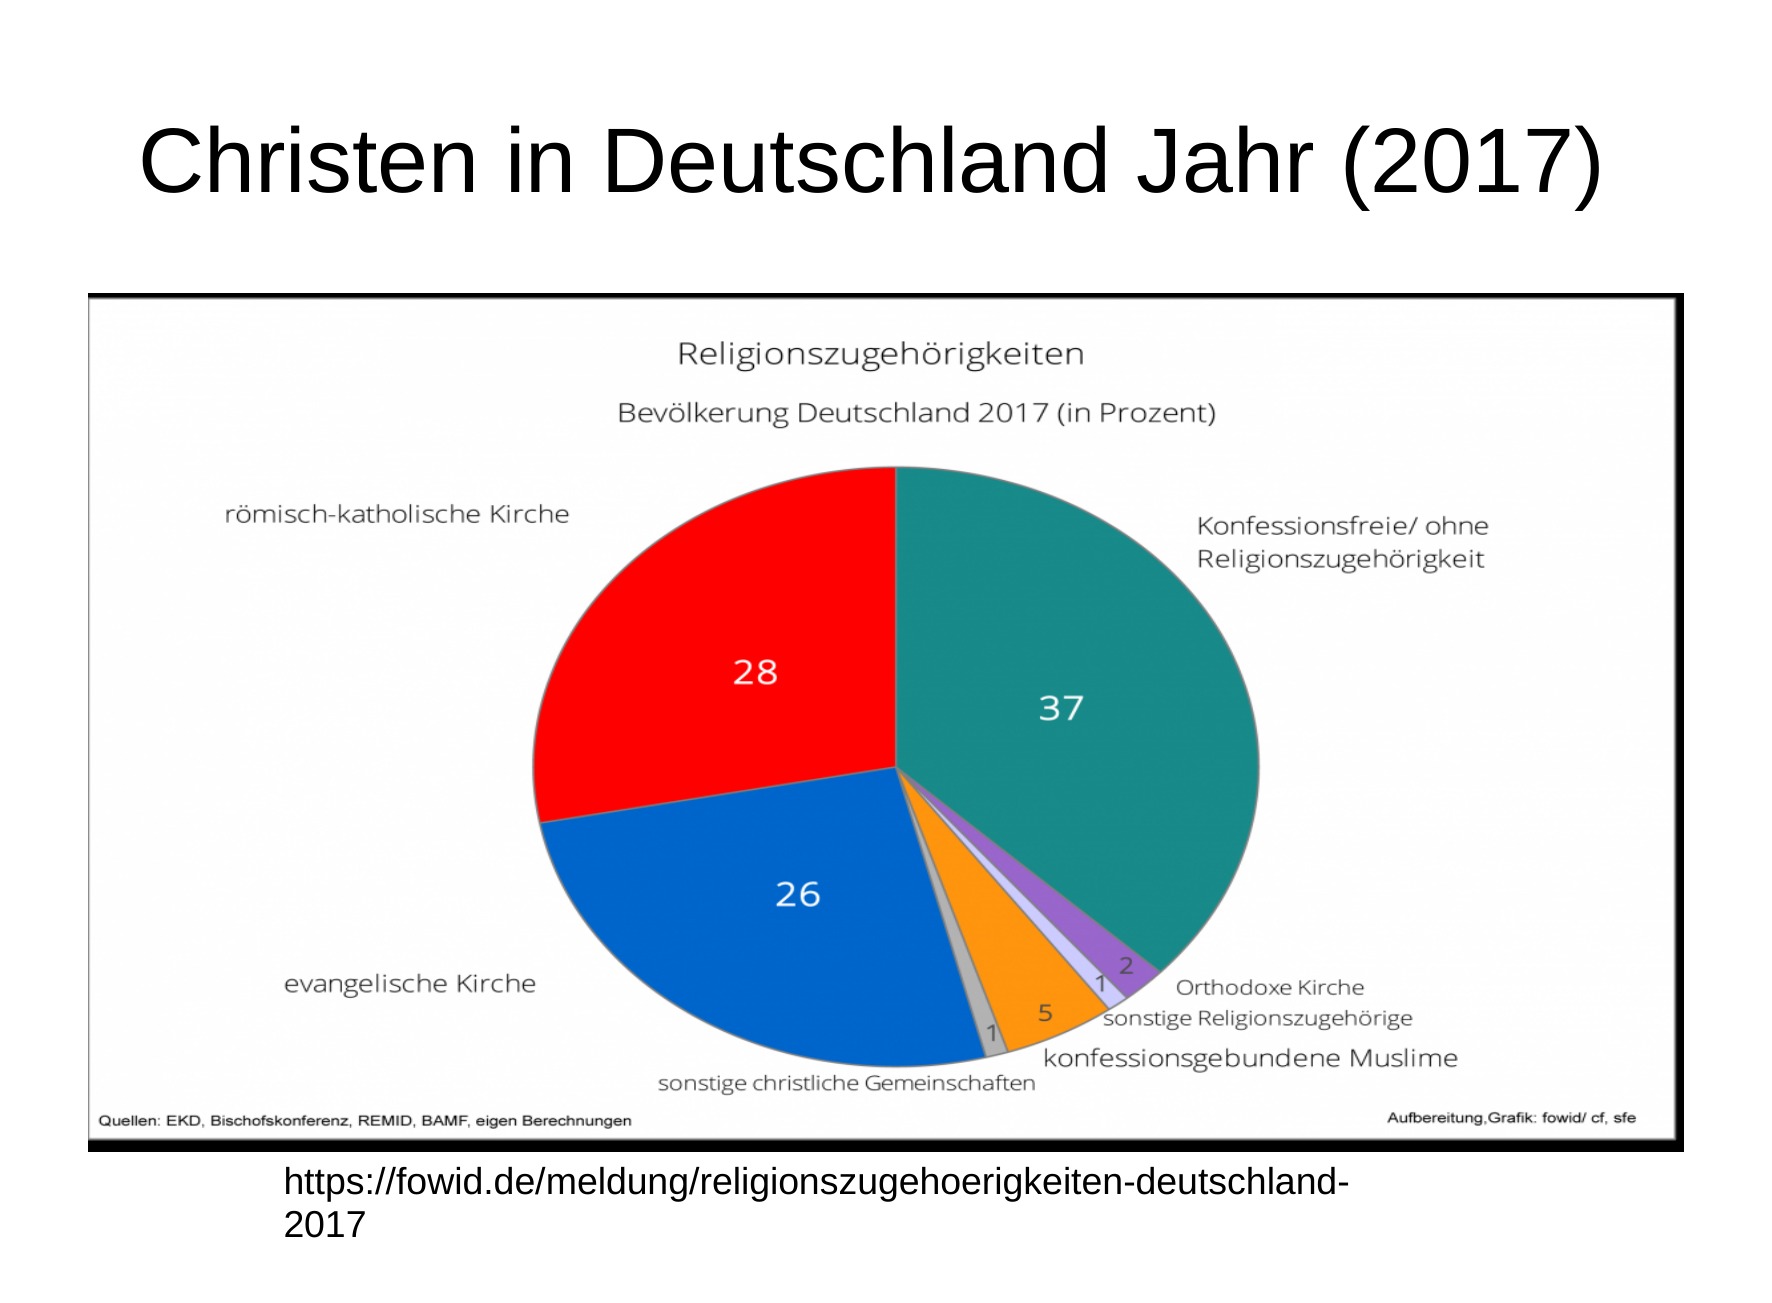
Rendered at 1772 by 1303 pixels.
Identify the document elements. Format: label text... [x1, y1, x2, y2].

title Christen in Deutschland Jahr (2017) [88, 59, 1683, 262]
text_box https://fowid.de/meldung/religionszugehoerigkeiten-deutschland-2017 [268, 1153, 1447, 1211]
picture [88, 293, 1684, 1152]
